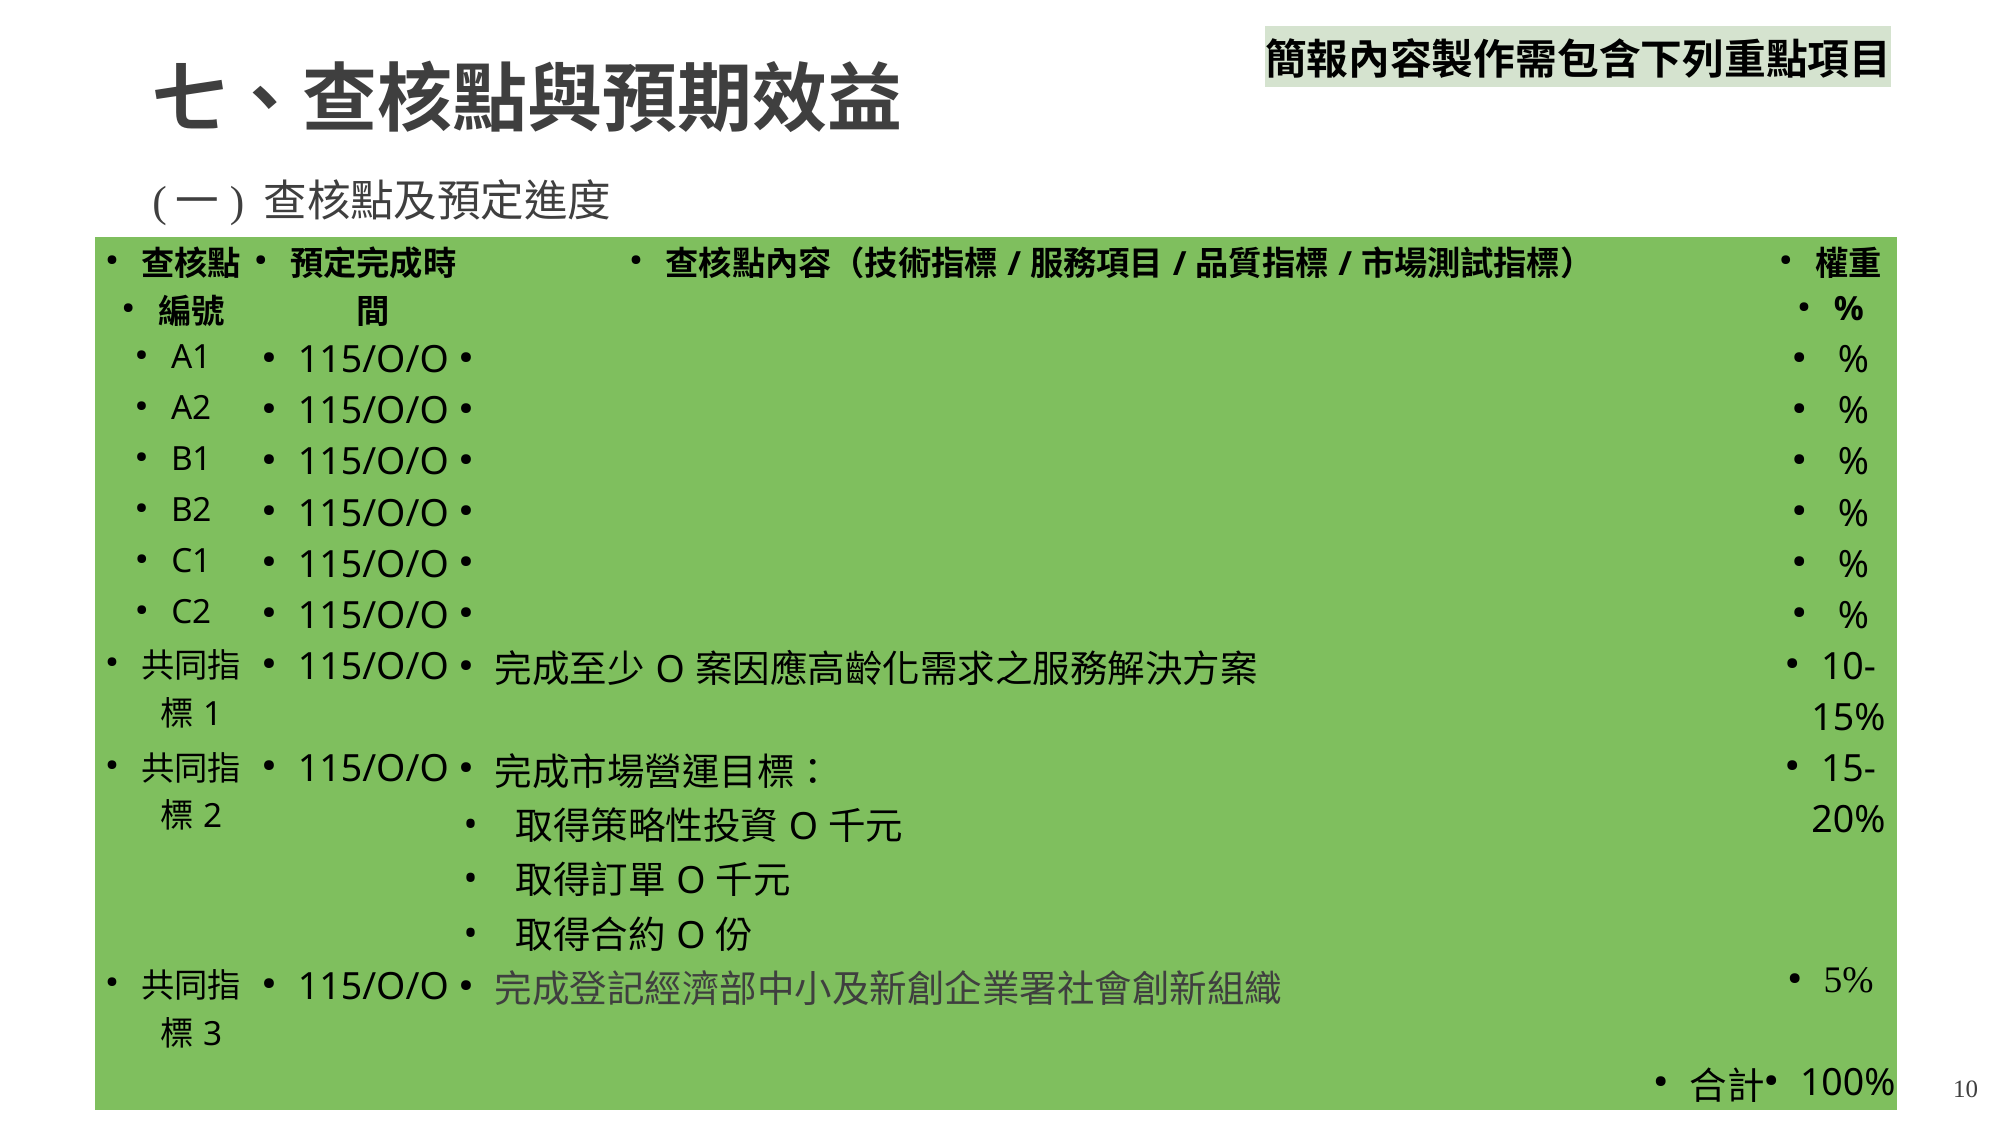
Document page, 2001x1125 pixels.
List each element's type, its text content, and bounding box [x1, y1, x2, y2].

table_cell 10-15% [1765, 639, 1897, 741]
table_cell 115/O/O [252, 741, 459, 959]
table_cell 5% [1765, 959, 1897, 1056]
title 七、查核點與預期效益 [137, 49, 1863, 153]
table_cell 115/O/O [252, 639, 459, 741]
text_box 簡報內容製作需包含下列重點項目 [1174, 26, 1983, 91]
table_cell 完成登記經濟部中小及新創企業署社會創新組織 [459, 959, 1765, 1056]
table_cell [459, 333, 1765, 384]
table_cell 115/O/O [252, 537, 459, 588]
table_cell 115/O/O [252, 588, 459, 639]
table_cell % [1765, 384, 1897, 435]
table_cell % [1765, 588, 1897, 639]
table_cell 完成市場營運目標： 取得策略性投資O千元 取得訂單O千元 取得合約O份 [459, 741, 1765, 959]
table_header 權重 % [1765, 237, 1897, 333]
table_cell 完成至少O案因應高齡化需求之服務解決方案 [459, 639, 1765, 741]
list (一) 查核點及預定進度 [137, 158, 1863, 237]
table_header 預定完成時間 [252, 237, 459, 333]
table_cell 15-20% [1765, 741, 1897, 959]
text_box 10 [1931, 1062, 2000, 1113]
table_cell 共同指標3 [95, 959, 252, 1056]
table_cell C2 [95, 588, 252, 639]
table_cell A2 [95, 384, 252, 435]
table_cell A1 [95, 333, 252, 384]
table_cell 115/O/O [252, 959, 459, 1056]
table_header 查核點 編號 [95, 237, 252, 333]
table_cell B2 [95, 486, 252, 537]
table_cell [459, 486, 1765, 537]
table_cell [459, 384, 1765, 435]
table_cell [459, 435, 1765, 486]
table_cell 115/O/O [252, 384, 459, 435]
table_cell % [1765, 486, 1897, 537]
table_cell [459, 588, 1765, 639]
table_cell B1 [95, 435, 252, 486]
table_cell 115/O/O [252, 486, 459, 537]
table_cell [459, 537, 1765, 588]
table_cell 115/O/O [252, 333, 459, 384]
table_cell % [1765, 333, 1897, 384]
table_cell 115/O/O [252, 435, 459, 486]
table_cell 共同指標2 [95, 741, 252, 959]
table_cell 100% [1765, 1056, 1897, 1110]
table_cell 合計 [95, 1056, 1765, 1110]
table_cell 共同指標1 [95, 639, 252, 741]
table_cell % [1765, 537, 1897, 588]
table_cell C1 [95, 537, 252, 588]
table_cell % [1765, 435, 1897, 486]
table_header 查核點內容（技術指標/服務項目/品質指標/市場測試指標） [459, 237, 1765, 333]
